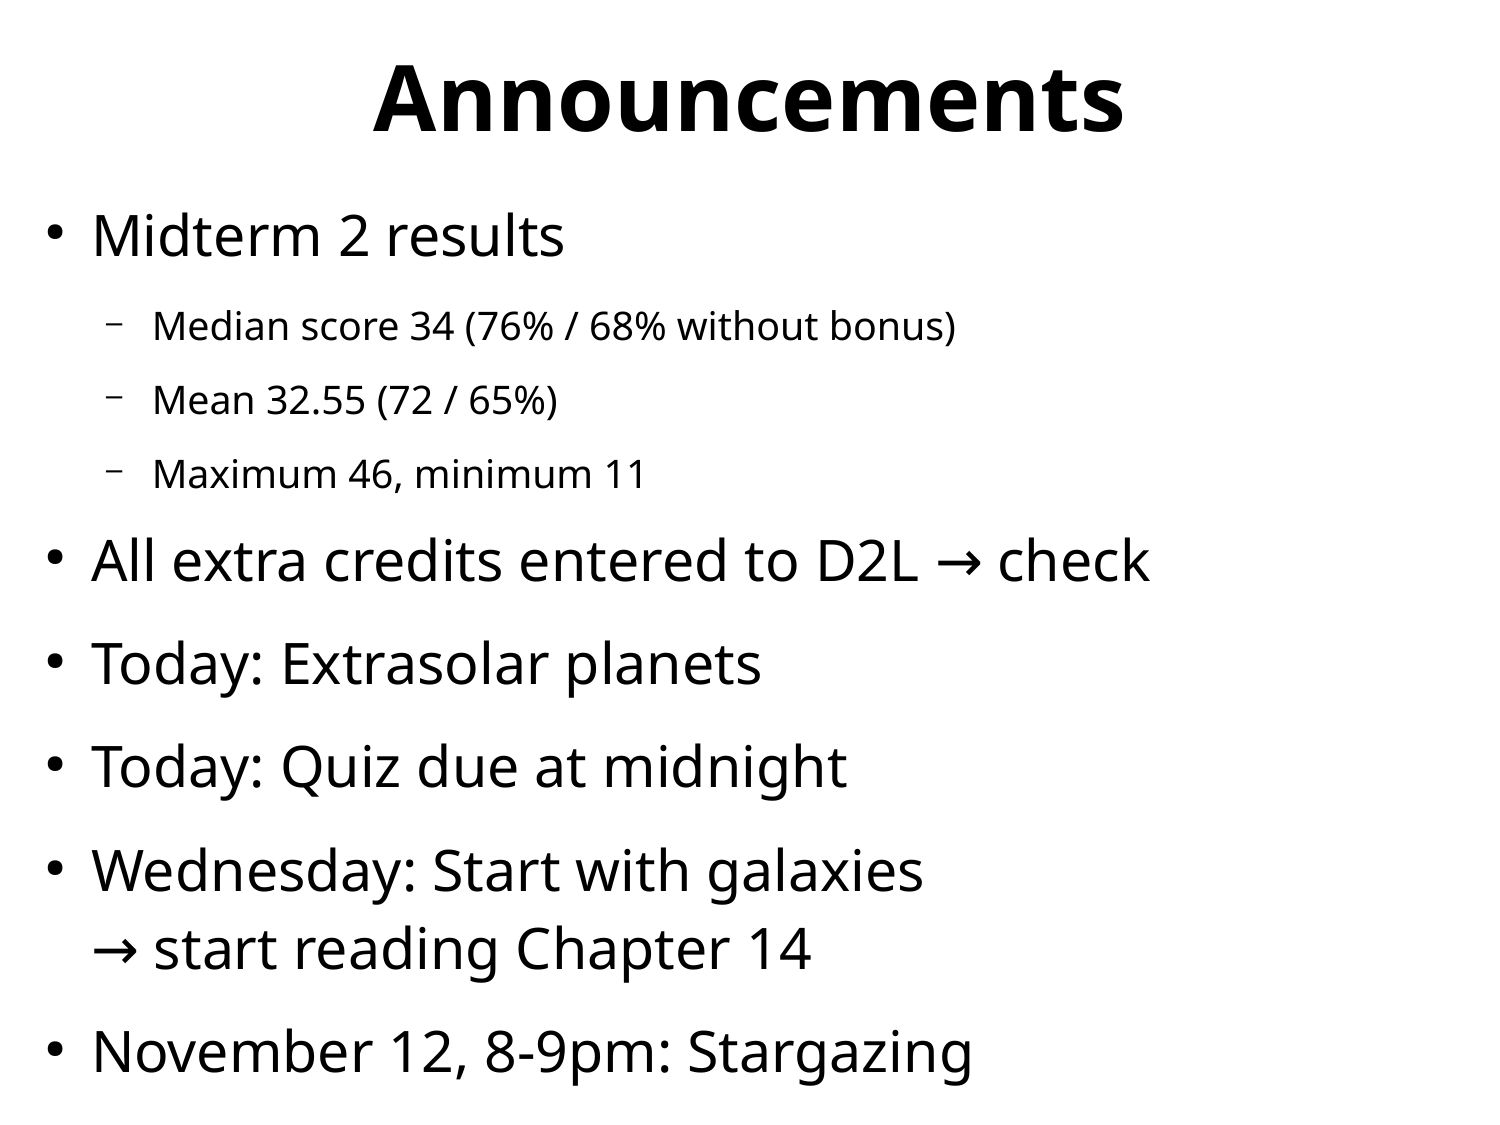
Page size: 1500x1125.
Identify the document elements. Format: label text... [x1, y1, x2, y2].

list Midterm 2 results Median score 34 (76% / 68% without bonus) Mean 32.55 (72 / 65%) Maximum 46, minimum 11 All extra credits entered to D2L → check Today: Extrasolar planets Today: Quiz due at midnight Wednesday: Start with galaxies → start reading Chapter 14 November 12, 8-9pm: Stargazing [30, 195, 1471, 1096]
title Announcements [30, 42, 1471, 150]
